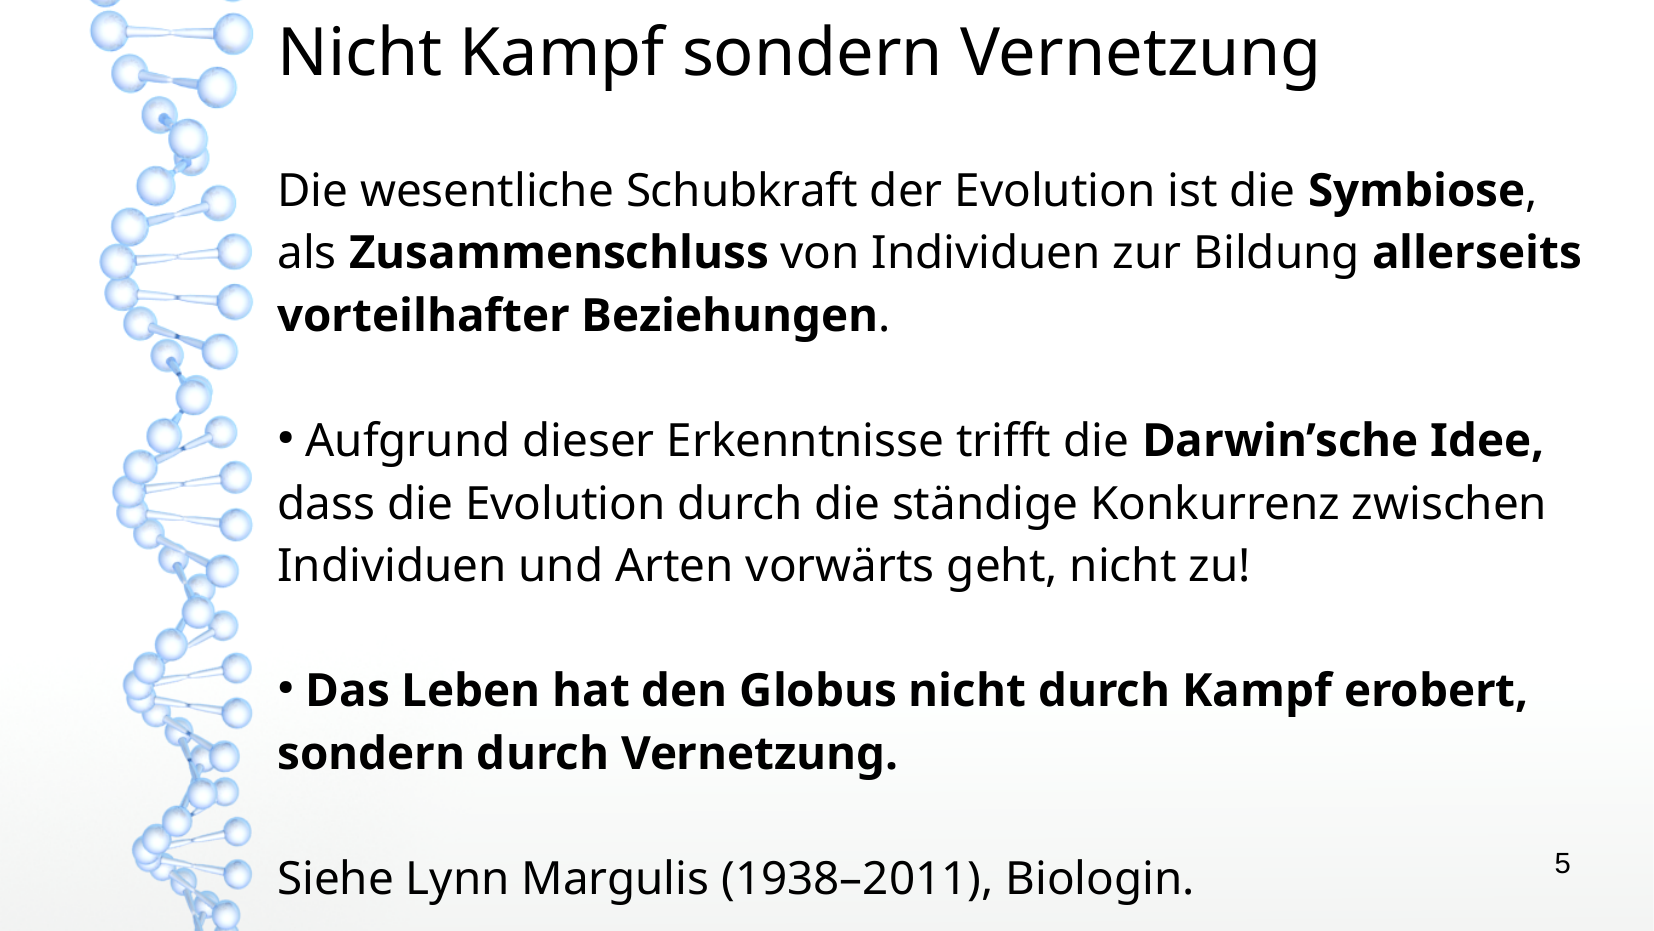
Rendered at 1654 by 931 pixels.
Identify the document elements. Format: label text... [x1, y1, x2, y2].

subtitle Nicht Kampf sondern Vernetzung Die wesentliche Schubkraft der Evolution ist die Symbiose, als Zusammenschluss von Individuen zur Bildung allerseits vorteilhafter Beziehungen. Aufgrund dieser Erkenntnisse trifft die Darwin’sche Idee, dass die Evolution durch die ständige Konkurrenz zwischen Individuen und Arten vorwärts geht, nicht zu! Das Leben hat den Globus nicht durch Kampf erobert, sondern durch Vernetzung. Siehe Lynn Margulis (1938–2011), Biologin. [277, 83, 1607, 829]
picture [0, 0, 1654, 931]
